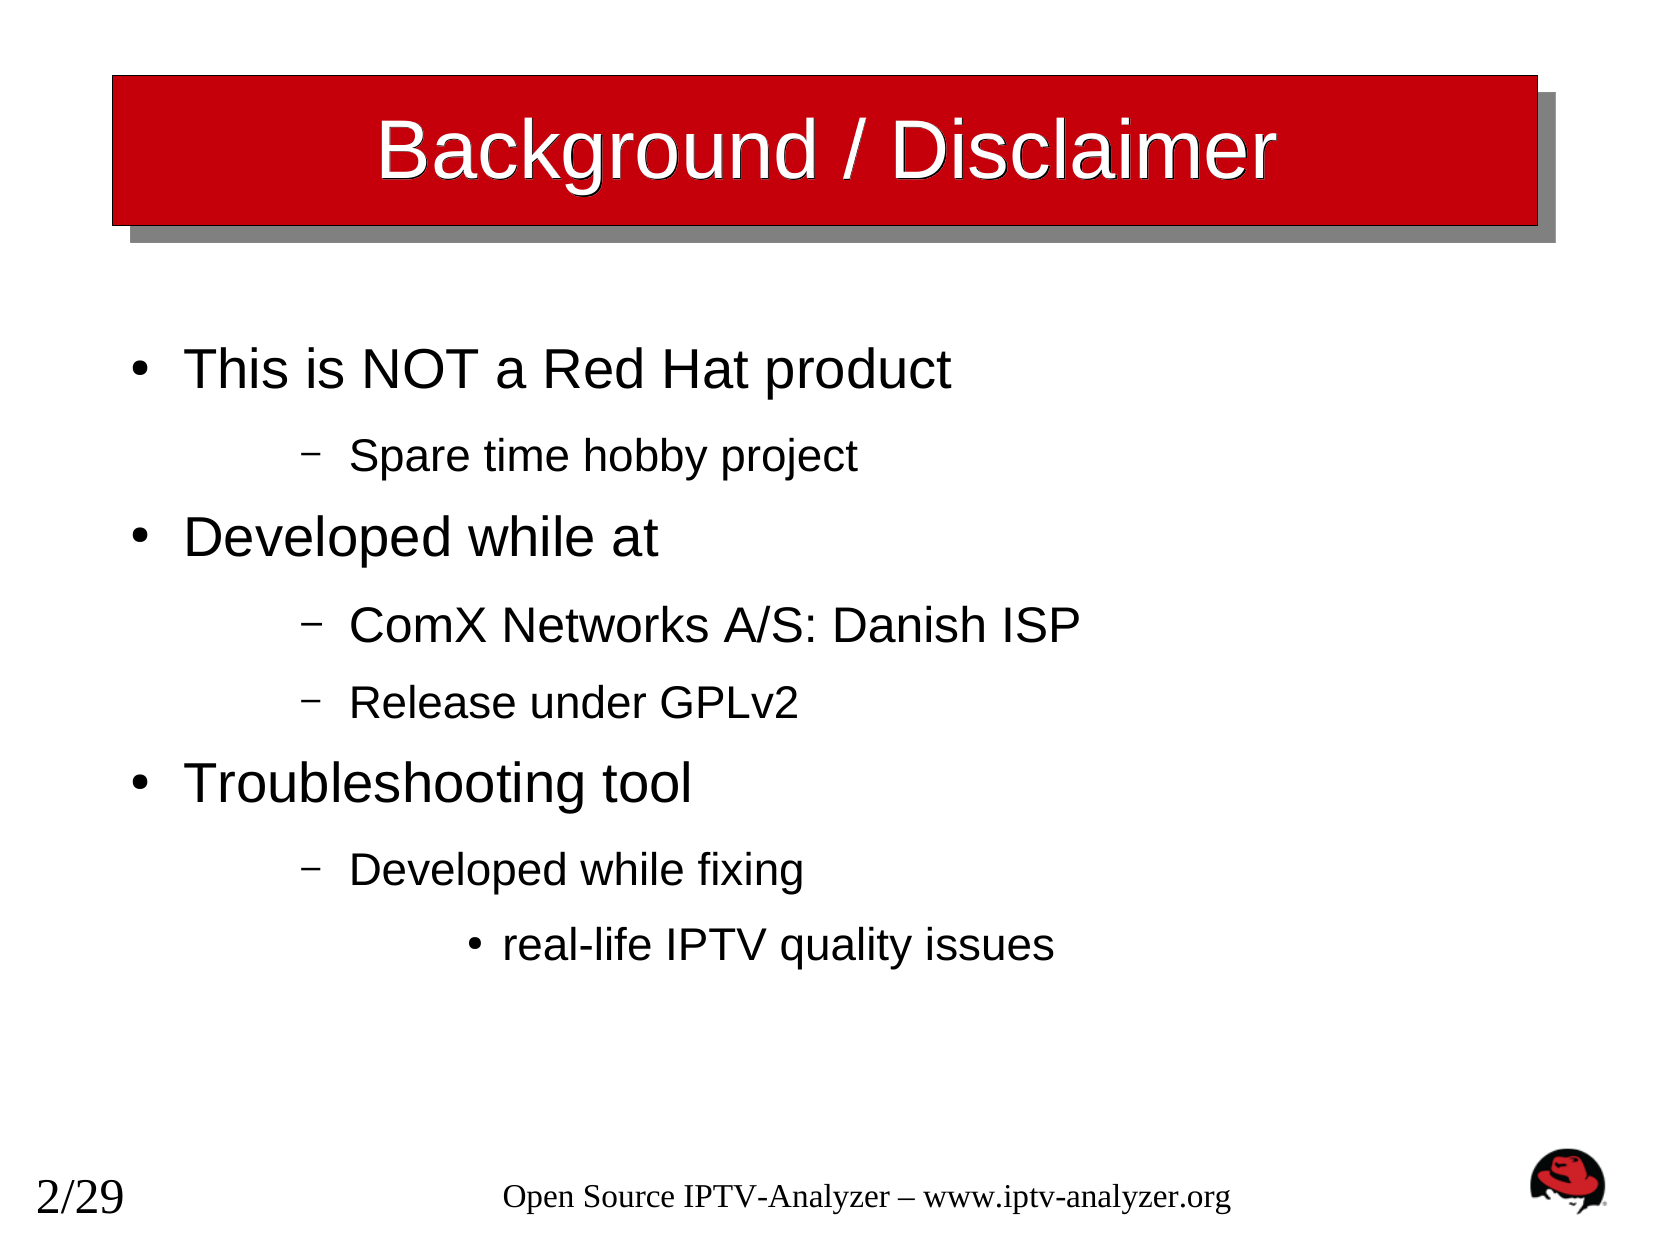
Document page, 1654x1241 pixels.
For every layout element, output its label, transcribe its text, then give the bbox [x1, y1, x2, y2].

picture [1529, 1146, 1613, 1224]
list This is NOT a Red Hat product Spare time hobby project Developed while at ComX Networks A/S: Danish ISP Release under GPLv2 Troubleshooting tool Developed while fixing real-life IPTV quality issues [112, 337, 1538, 1126]
title Background / Disclaimer [116, 75, 1538, 226]
